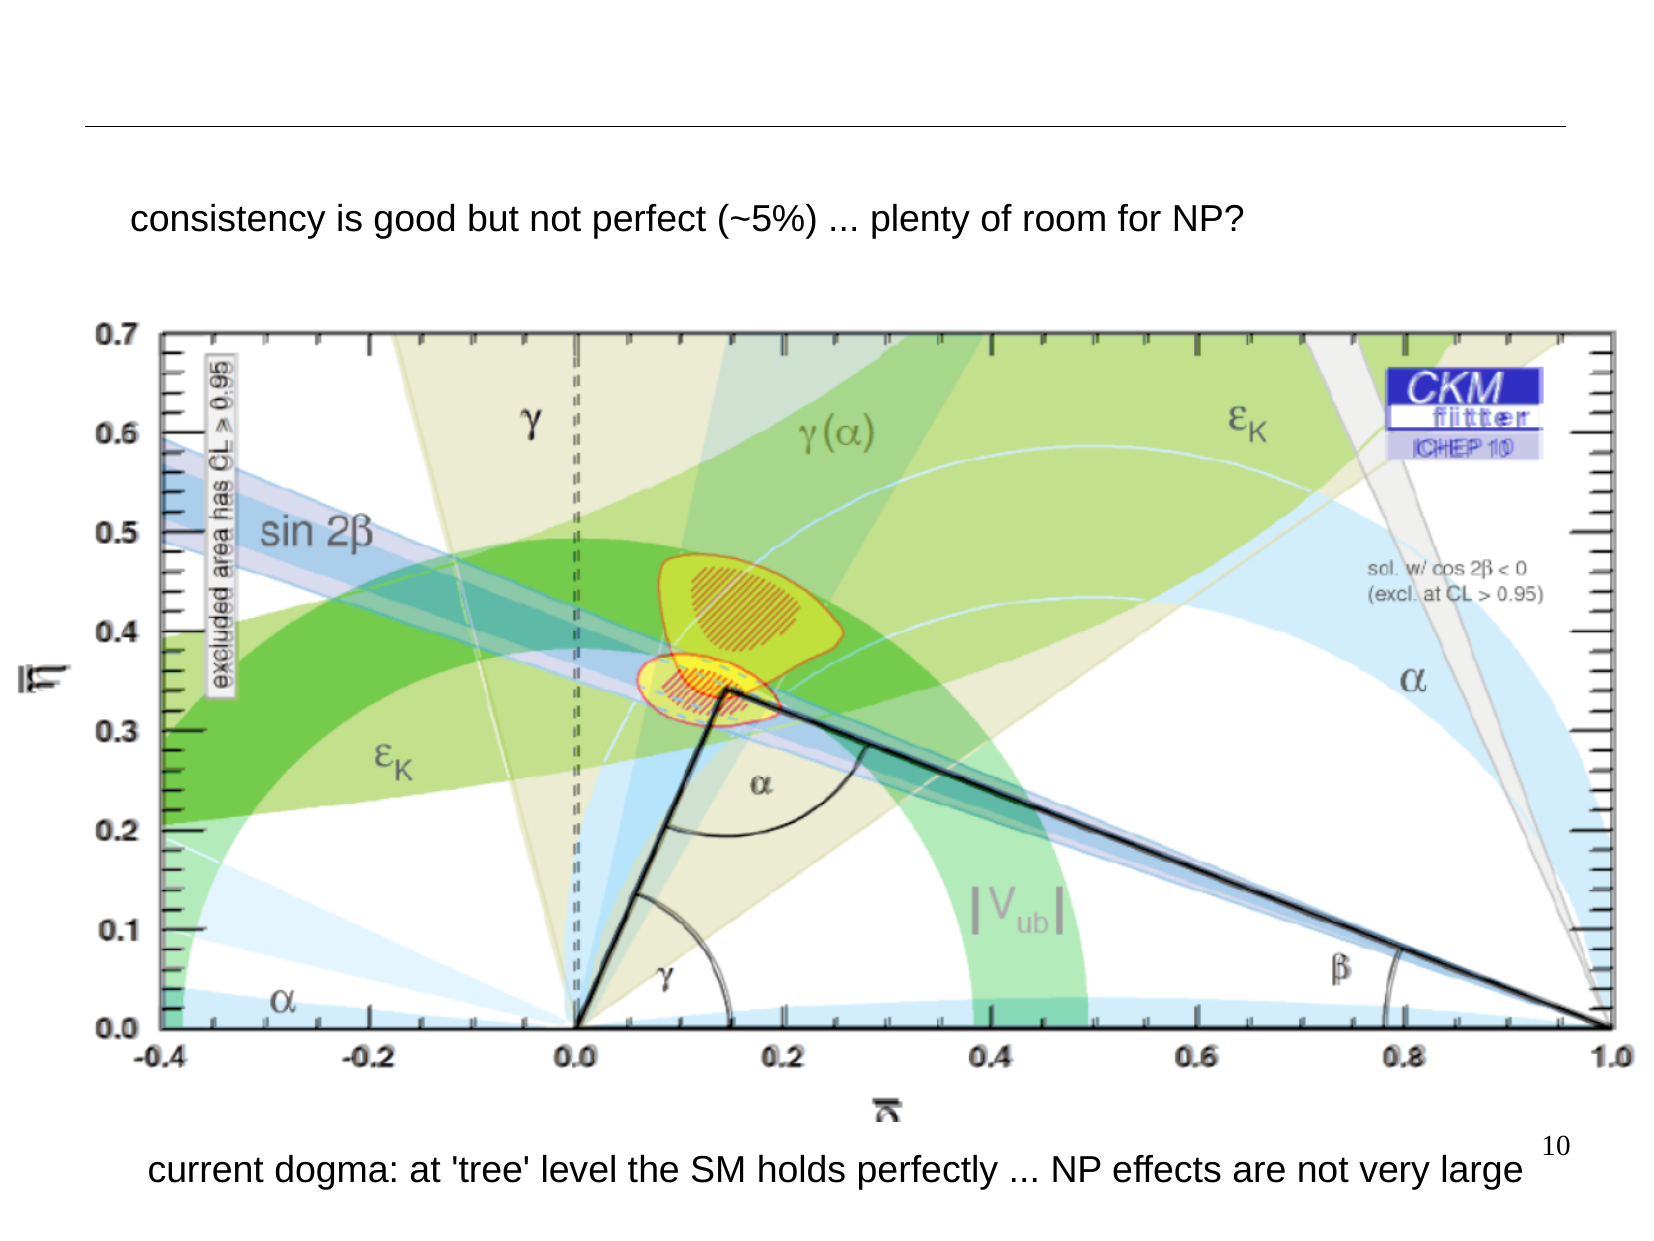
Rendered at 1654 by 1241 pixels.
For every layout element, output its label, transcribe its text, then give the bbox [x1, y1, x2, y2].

picture [4, 317, 1654, 1122]
text_box consistency is good but not perfect (~5%) ... plenty of room for NP? [115, 189, 1262, 247]
text_box current dogma: at 'tree' level the SM holds perfectly ... NP effects are not very large [132, 1140, 1543, 1198]
